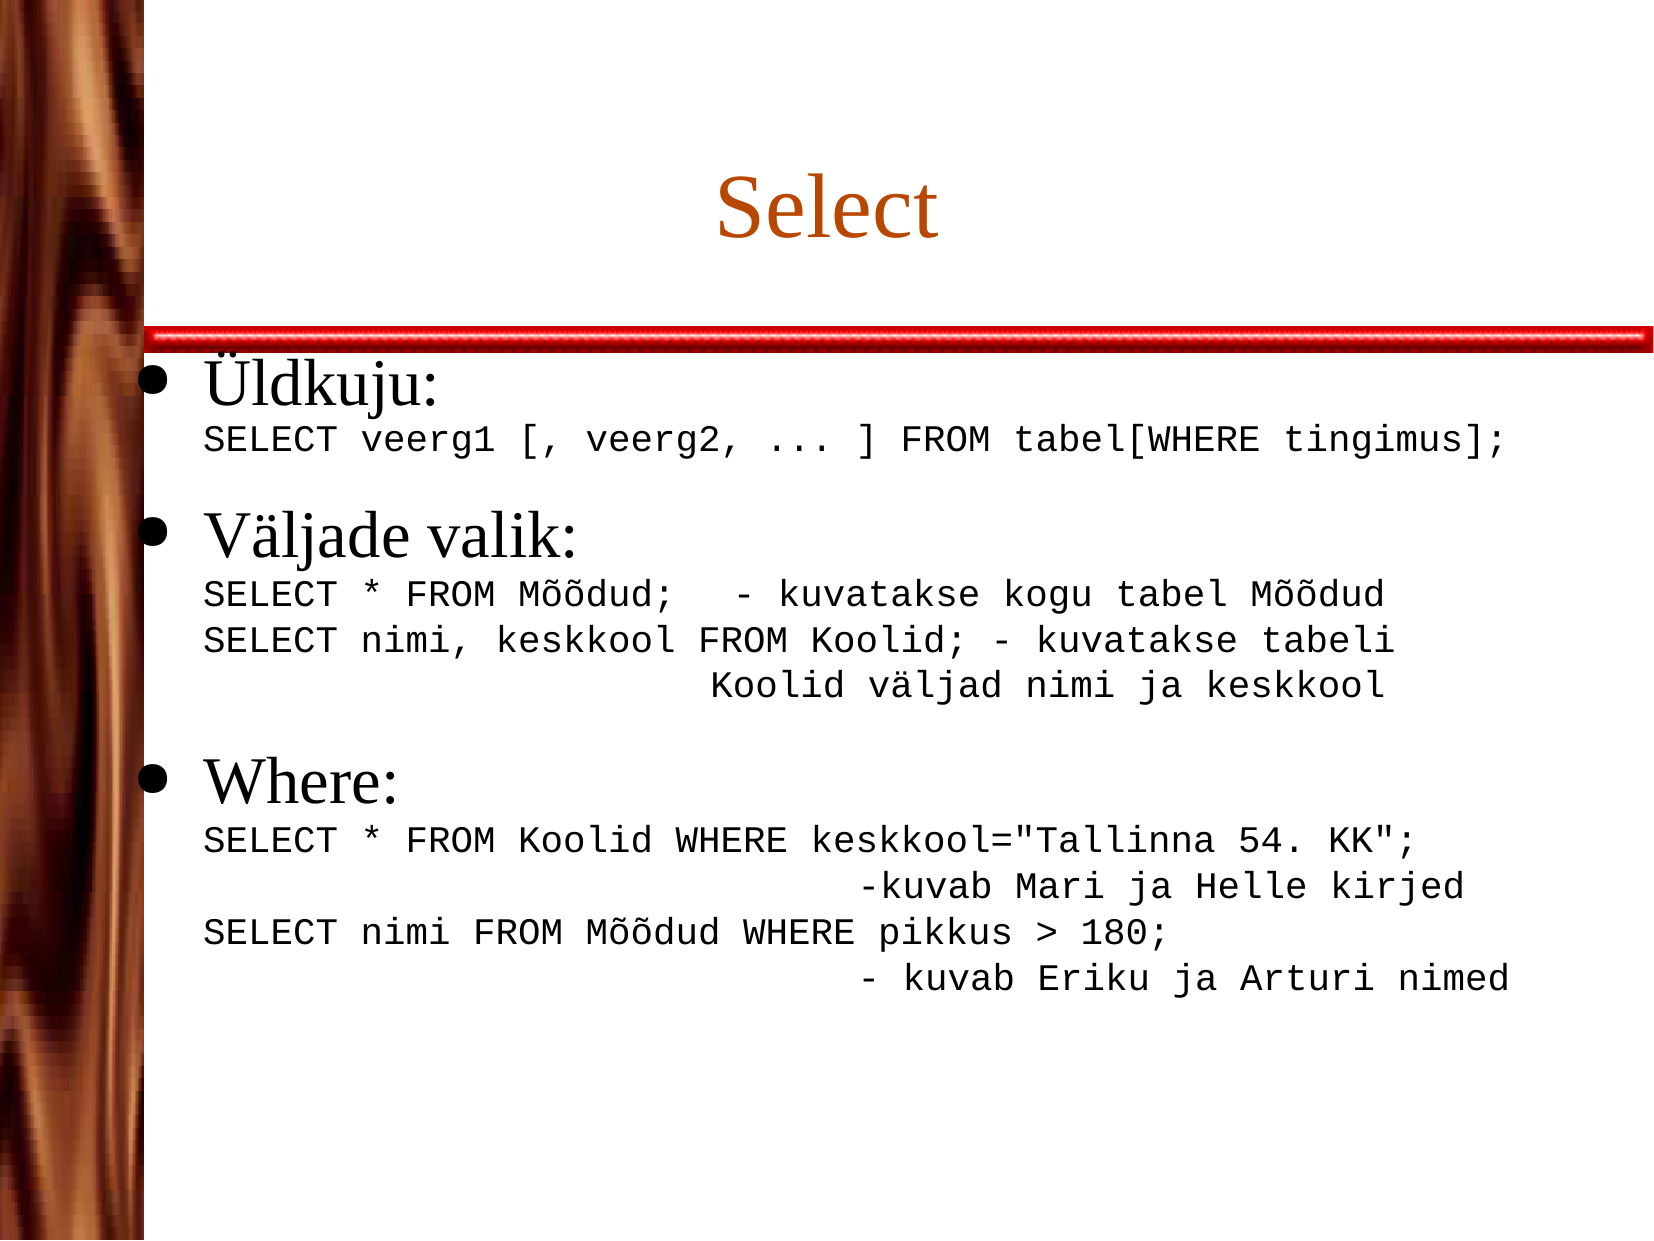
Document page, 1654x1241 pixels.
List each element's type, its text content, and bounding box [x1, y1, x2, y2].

title Select [121, 98, 1533, 314]
picture [0, 0, 1654, 1240]
list Üldkuju: SELECT veerg1 [, veerg2, ... ] FROM tabel[WHERE tingimus]; Väljade valik: SELECT * FROM Mõõdud; - kuvatakse kogu tabel Mõõdud SELECT nimi, keskkool FROM Koolid; - kuvatakse tabeli Koolid väljad nimi ja keskkool Where: SELECT * FROM Koolid WHERE keskkool="Tallinna 54. KK"; -kuvab Mari ja Helle kirjed SELECT nimi FROM Mõõdud WHERE pikkus > 180; - kuvab Eriku ja Arturi nimed [121, 344, 1533, 1126]
